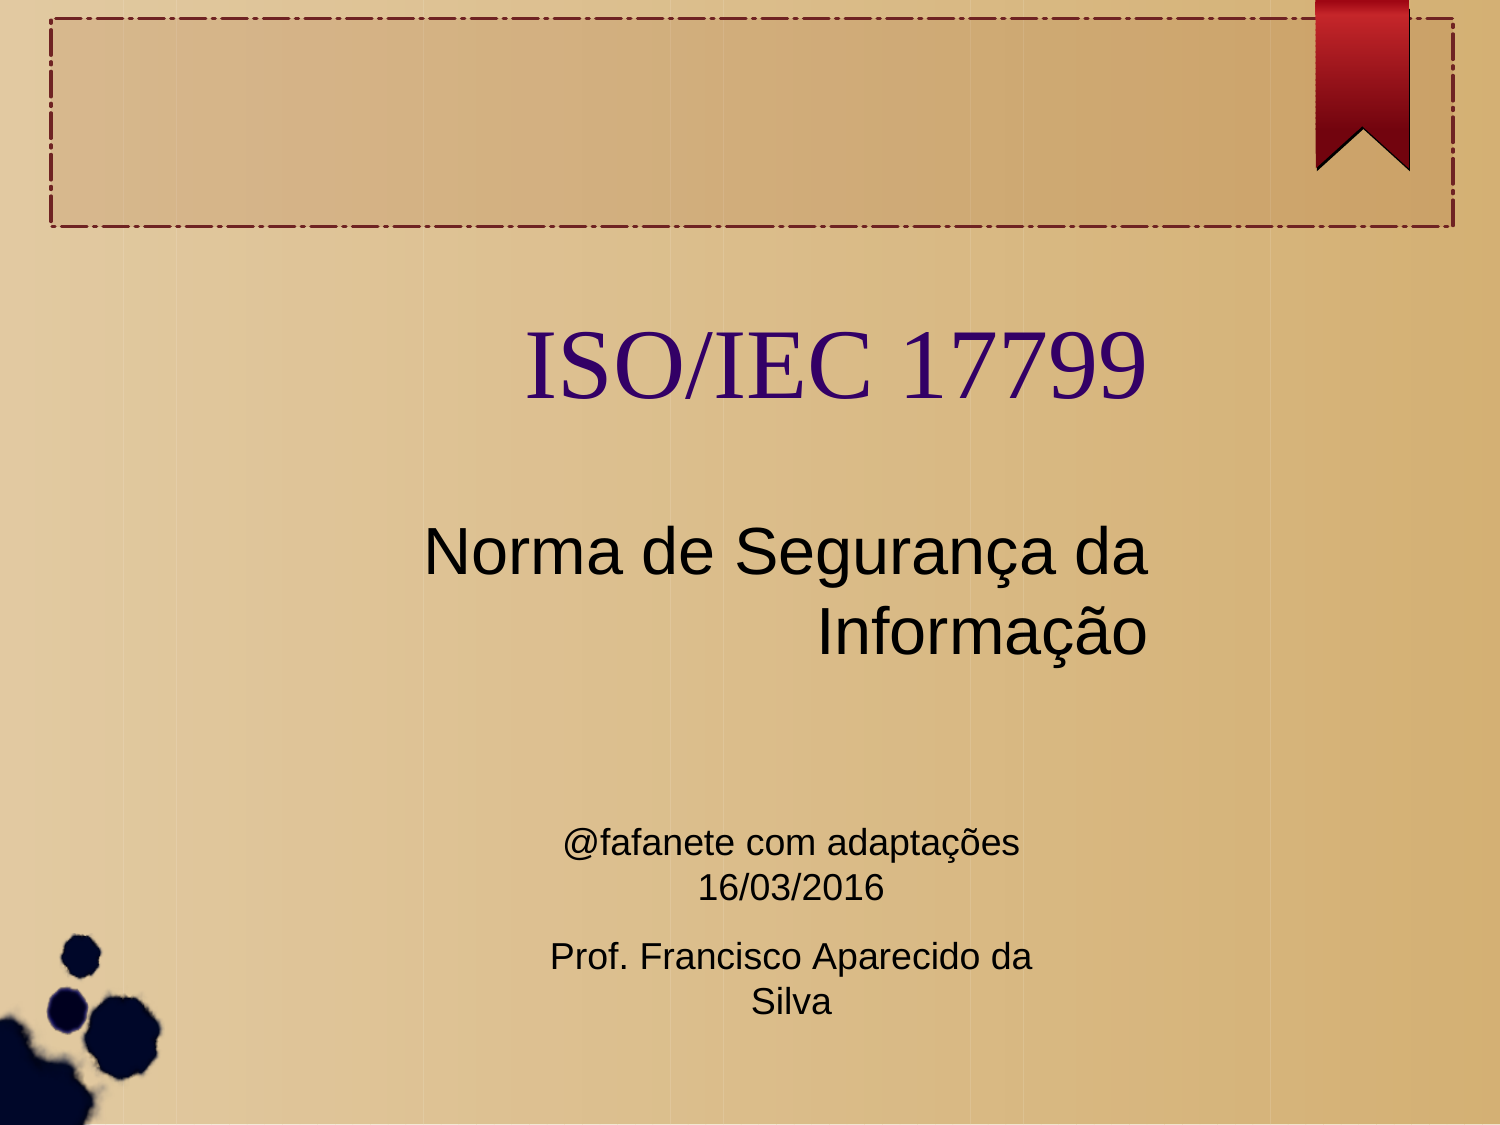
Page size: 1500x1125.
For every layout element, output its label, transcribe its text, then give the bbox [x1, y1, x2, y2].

subtitle Norma de Segurança da Informação [139, 500, 1165, 888]
title ISO/IEC 17799 [51, 76, 1165, 427]
text_box @fafanete com adaptações 16/03/2016 Prof. Francisco Aparecido da Silva [490, 810, 1093, 1098]
